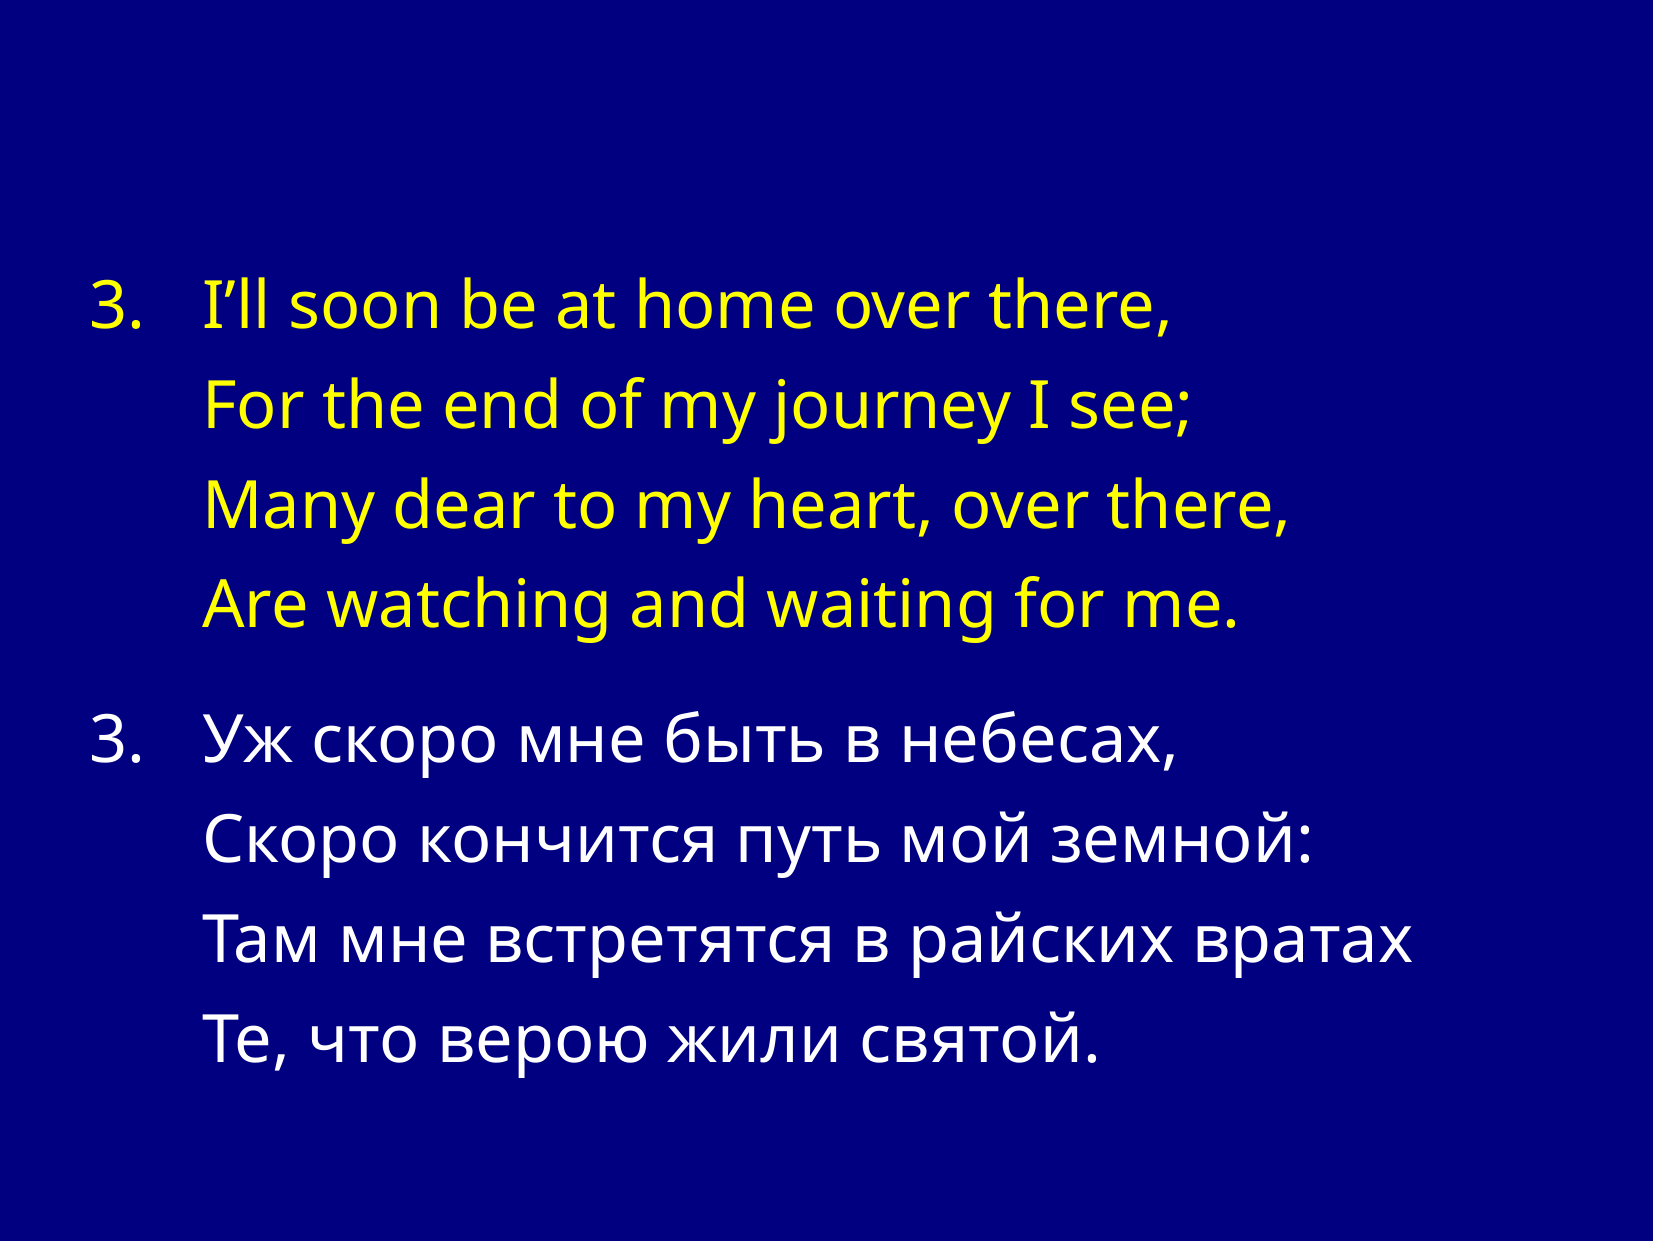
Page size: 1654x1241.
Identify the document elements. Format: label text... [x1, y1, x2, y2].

text_box 3. I’ll soon be at home over there, For the end of my journey I see; Many dear to my heart, over there, Are watching and waiting for me. [75, 150, 1576, 638]
text_box 3. Уж скоро мне быть в небесах, Скоро кончится путь мой земной: Там мне встретятся в райских вратах Те, что верою жили святой. [75, 675, 1576, 1163]
